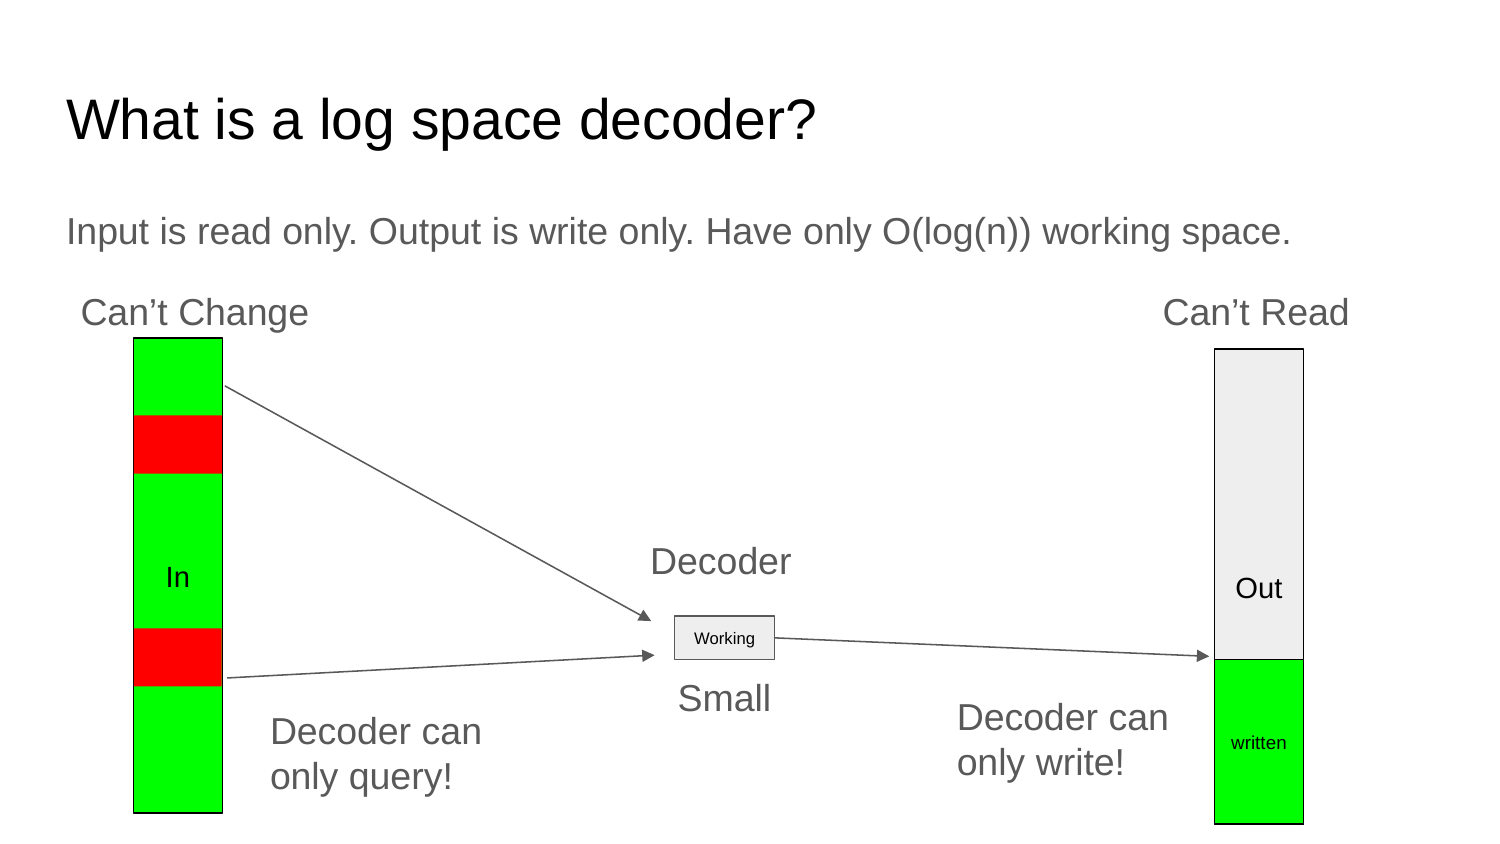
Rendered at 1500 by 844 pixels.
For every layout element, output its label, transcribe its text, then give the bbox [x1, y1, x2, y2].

text_box Out [1214, 349, 1304, 659]
text_box In [133, 349, 223, 814]
text_box Working [674, 616, 775, 659]
list Input is read only. Output is write only. Have only O(log(n)) working space. [51, 189, 1449, 274]
text_box Decoder [635, 521, 815, 598]
text_box [133, 628, 222, 687]
text_box Small [662, 659, 787, 735]
text_box Decoder can only write! [941, 677, 1188, 798]
text_box [133, 415, 222, 474]
title What is a log space decoder? [51, 72, 1449, 167]
text_box Can’t Read [1147, 273, 1371, 349]
text_box Can’t Change [65, 273, 707, 349]
text_box Decoder can only query! [255, 691, 501, 812]
text_box written [1214, 659, 1304, 825]
